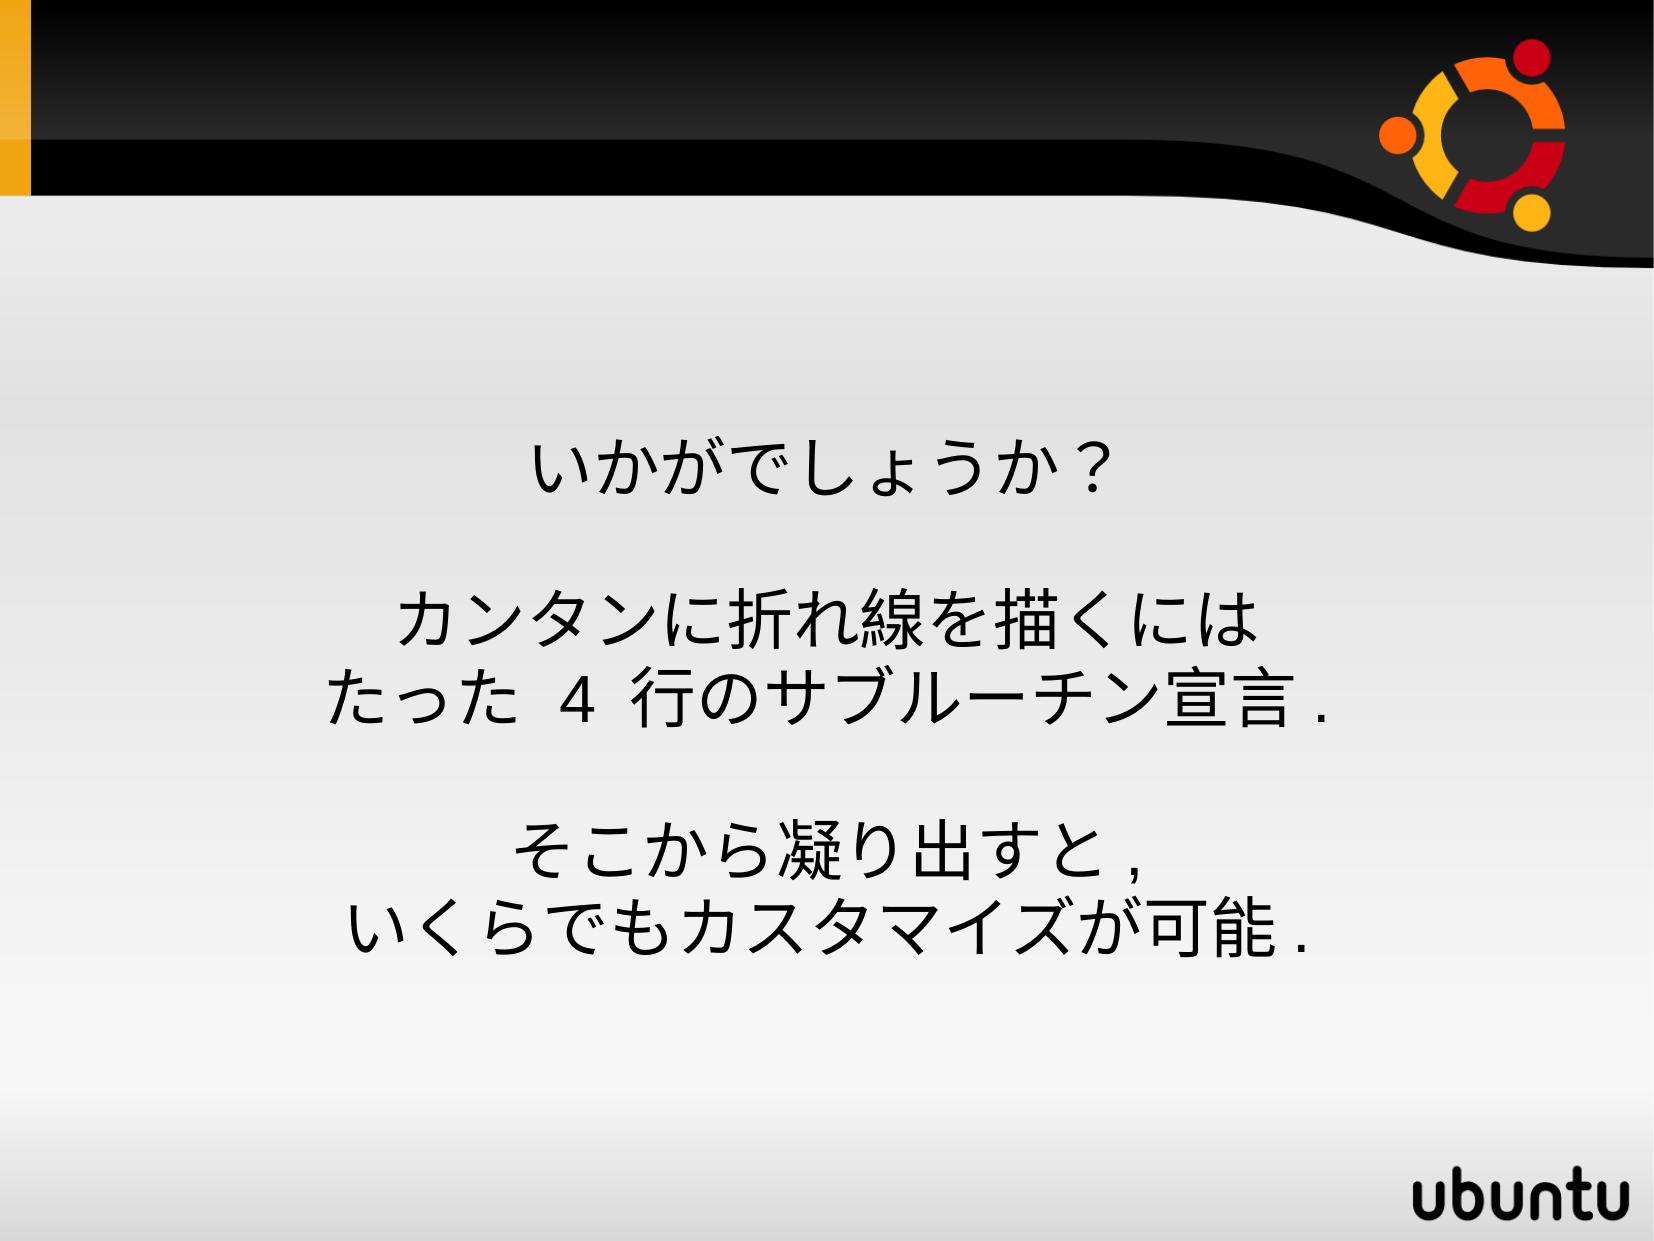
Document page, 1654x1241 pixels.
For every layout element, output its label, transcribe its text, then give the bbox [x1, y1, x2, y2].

subtitle いかがでしょうか？ カンタンに折れ線を描くには たった 4 行のサブルーチン宣言. そこから凝り出すと, いくらでもカスタマイズが可能. [82, 297, 1571, 1102]
picture [0, 0, 1654, 1241]
